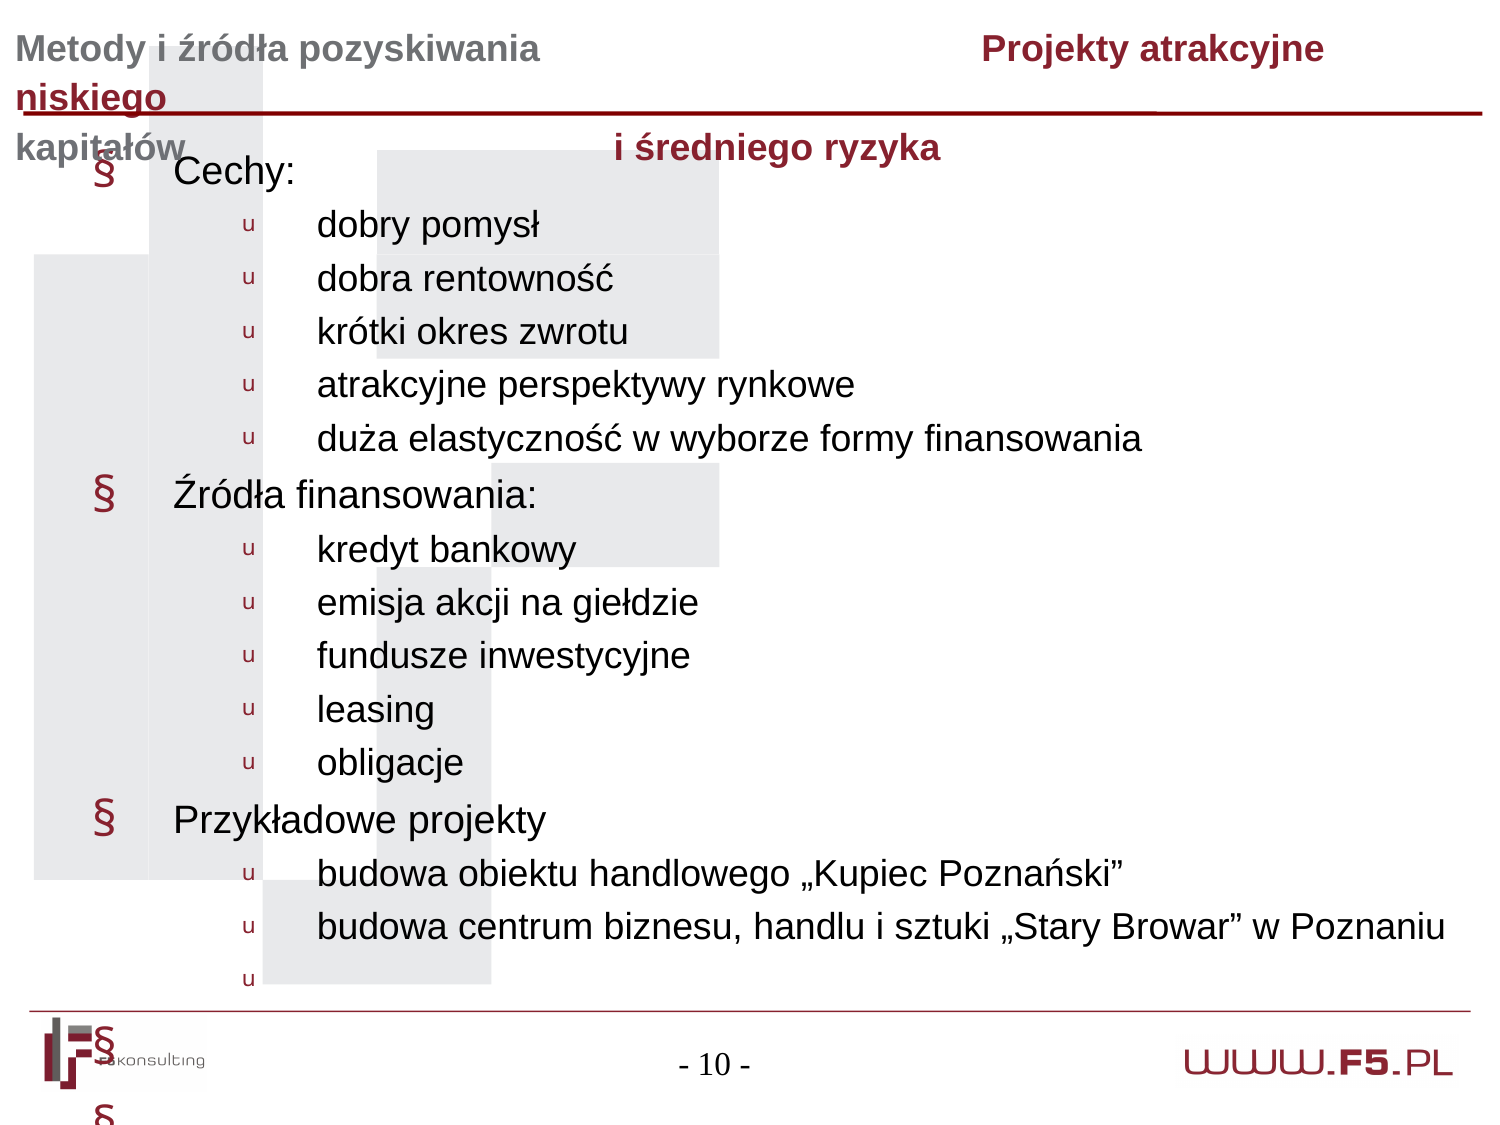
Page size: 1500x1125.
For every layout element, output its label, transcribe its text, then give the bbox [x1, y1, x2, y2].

text_box Metody i źródła pozyskiwania Projekty atrakcyjne niskiego kapitałów i średniego ryzyka [0, 12, 1500, 102]
text_box - - [655, 1034, 774, 1091]
list Cechy: dobry pomysł dobra rentowność krótki okres zwrotu atrakcyjne perspektywy rynkowe duża elastyczność w wyborze formy finansowania Źródła finansowania: kredyt bankowy emisja akcji na giełdzie fundusze inwestycyjne leasing obligacje Przykładowe projekty budowa obiektu handlowego „Kupiec Poznański” budowa centrum biznesu, handlu i sztuki „Stary Browar” w Poznaniu [76, 137, 1471, 1012]
